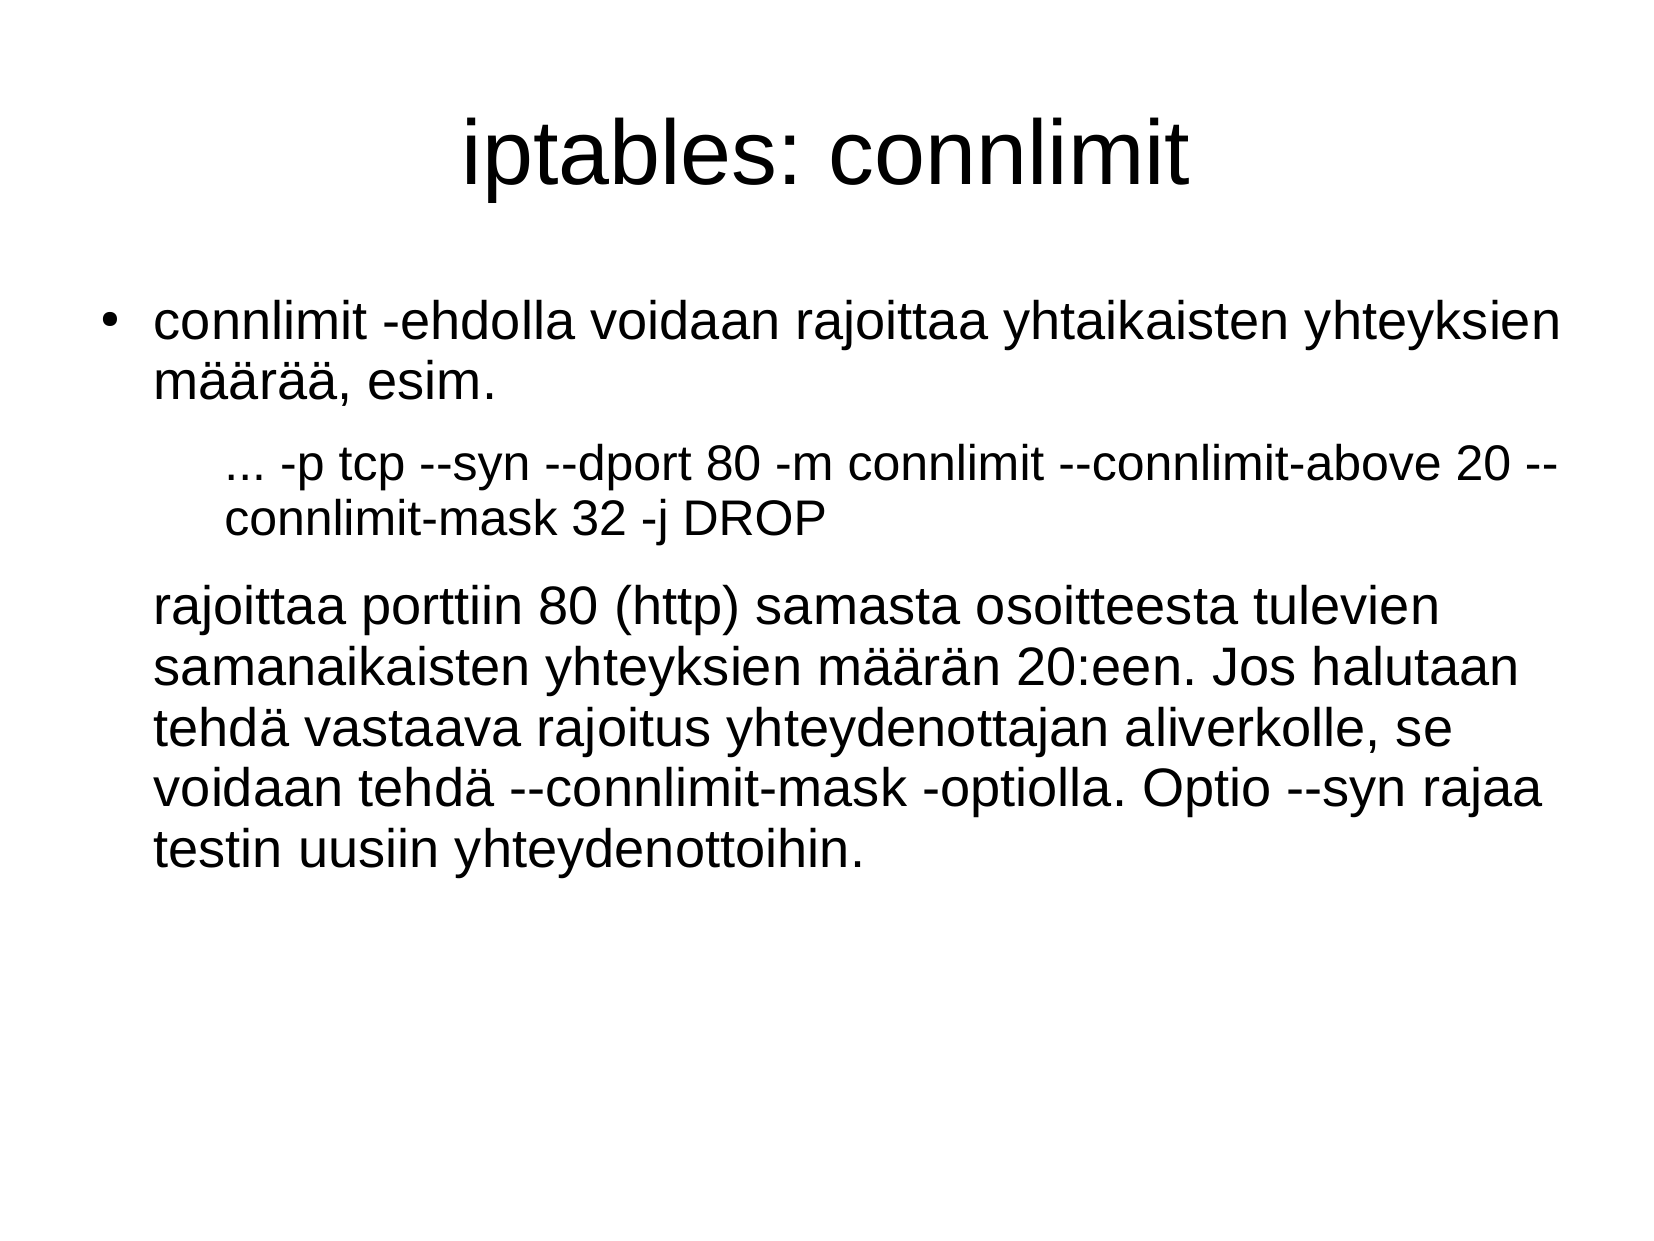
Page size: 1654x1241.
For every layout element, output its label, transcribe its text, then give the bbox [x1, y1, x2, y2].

title iptables: connlimit [82, 49, 1571, 257]
list connlimit -ehdolla voidaan rajoittaa yhtaikaisten yhteyksien määrää, esim. ... -p tcp --syn --dport 80 -m connlimit --connlimit-above 20 --connlimit-mask 32 -j DROP rajoittaa porttiin 80 (http) samasta osoitteesta tulevien samanaikaisten yhteyksien määrän 20:een. Jos halutaan tehdä vastaava rajoitus yhteydenottajan aliverkolle, se voidaan tehdä --connlimit-mask -optiolla. Optio --syn rajaa testin uusiin yhteydenottoihin. [82, 290, 1571, 1010]
